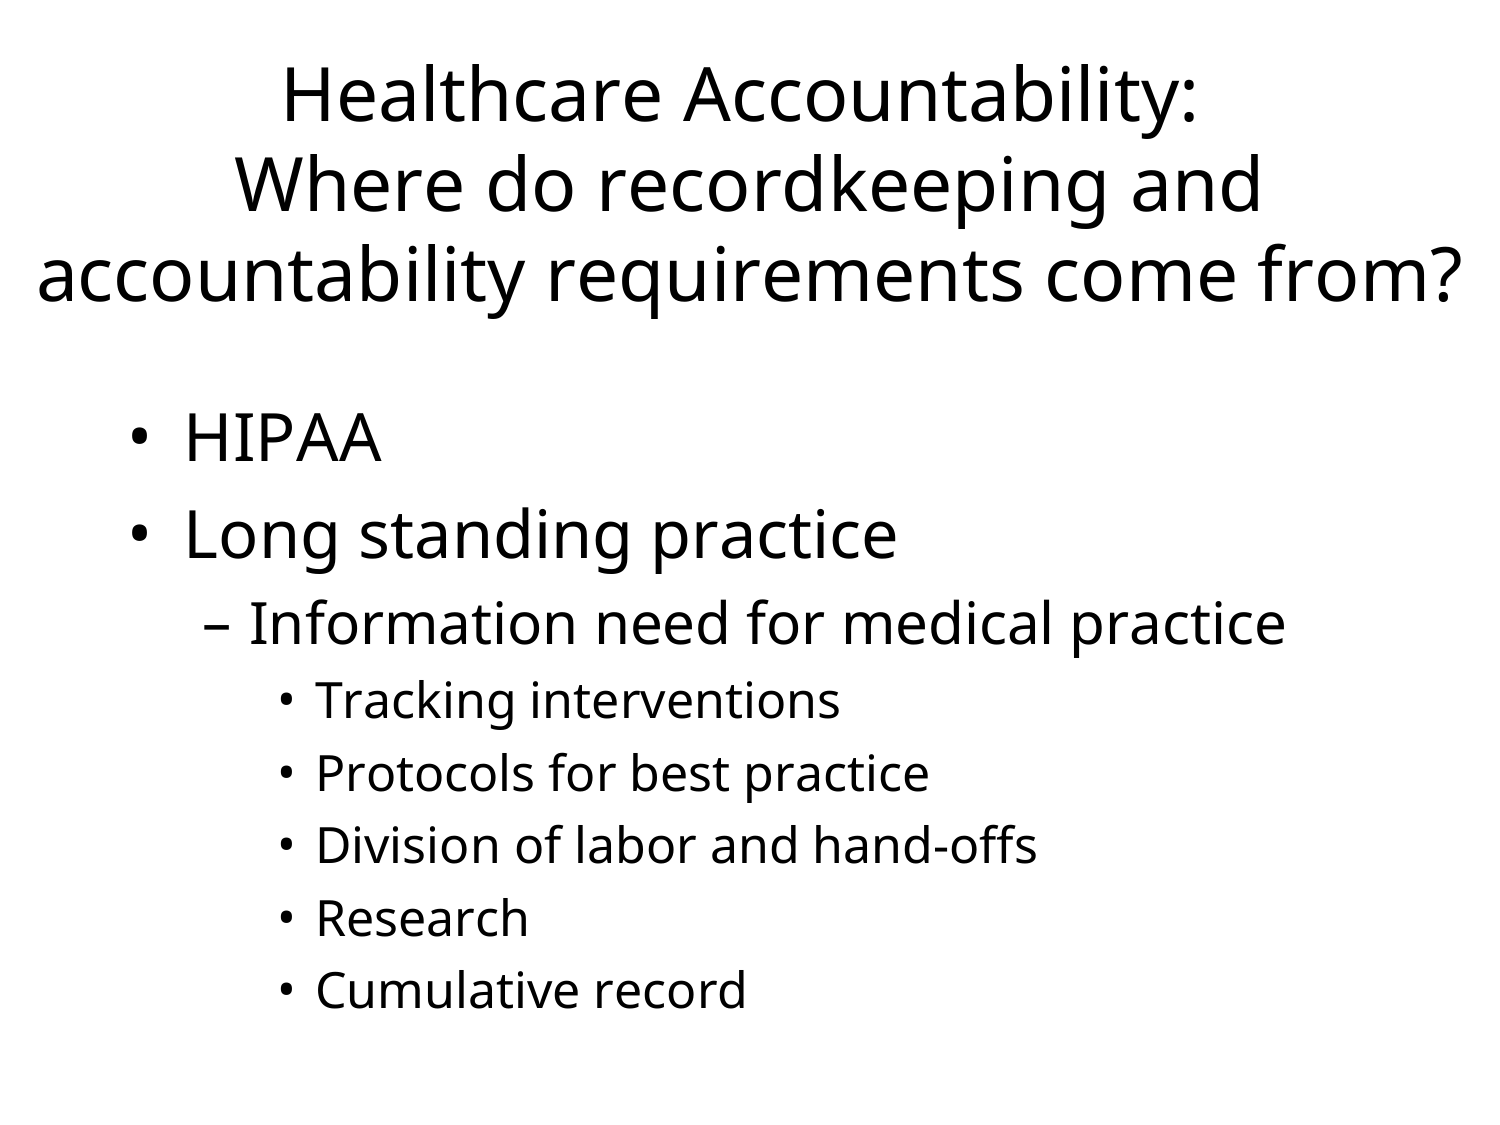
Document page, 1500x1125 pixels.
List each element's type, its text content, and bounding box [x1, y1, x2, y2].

title Healthcare Accountability: Where do recordkeeping and accountability requirements come from? [0, 38, 1500, 324]
list HIPAA Long standing practice Information need for medical practice Tracking interventions Protocols for best practice Division of labor and hand-offs Research Cumulative record [112, 387, 1388, 1063]
